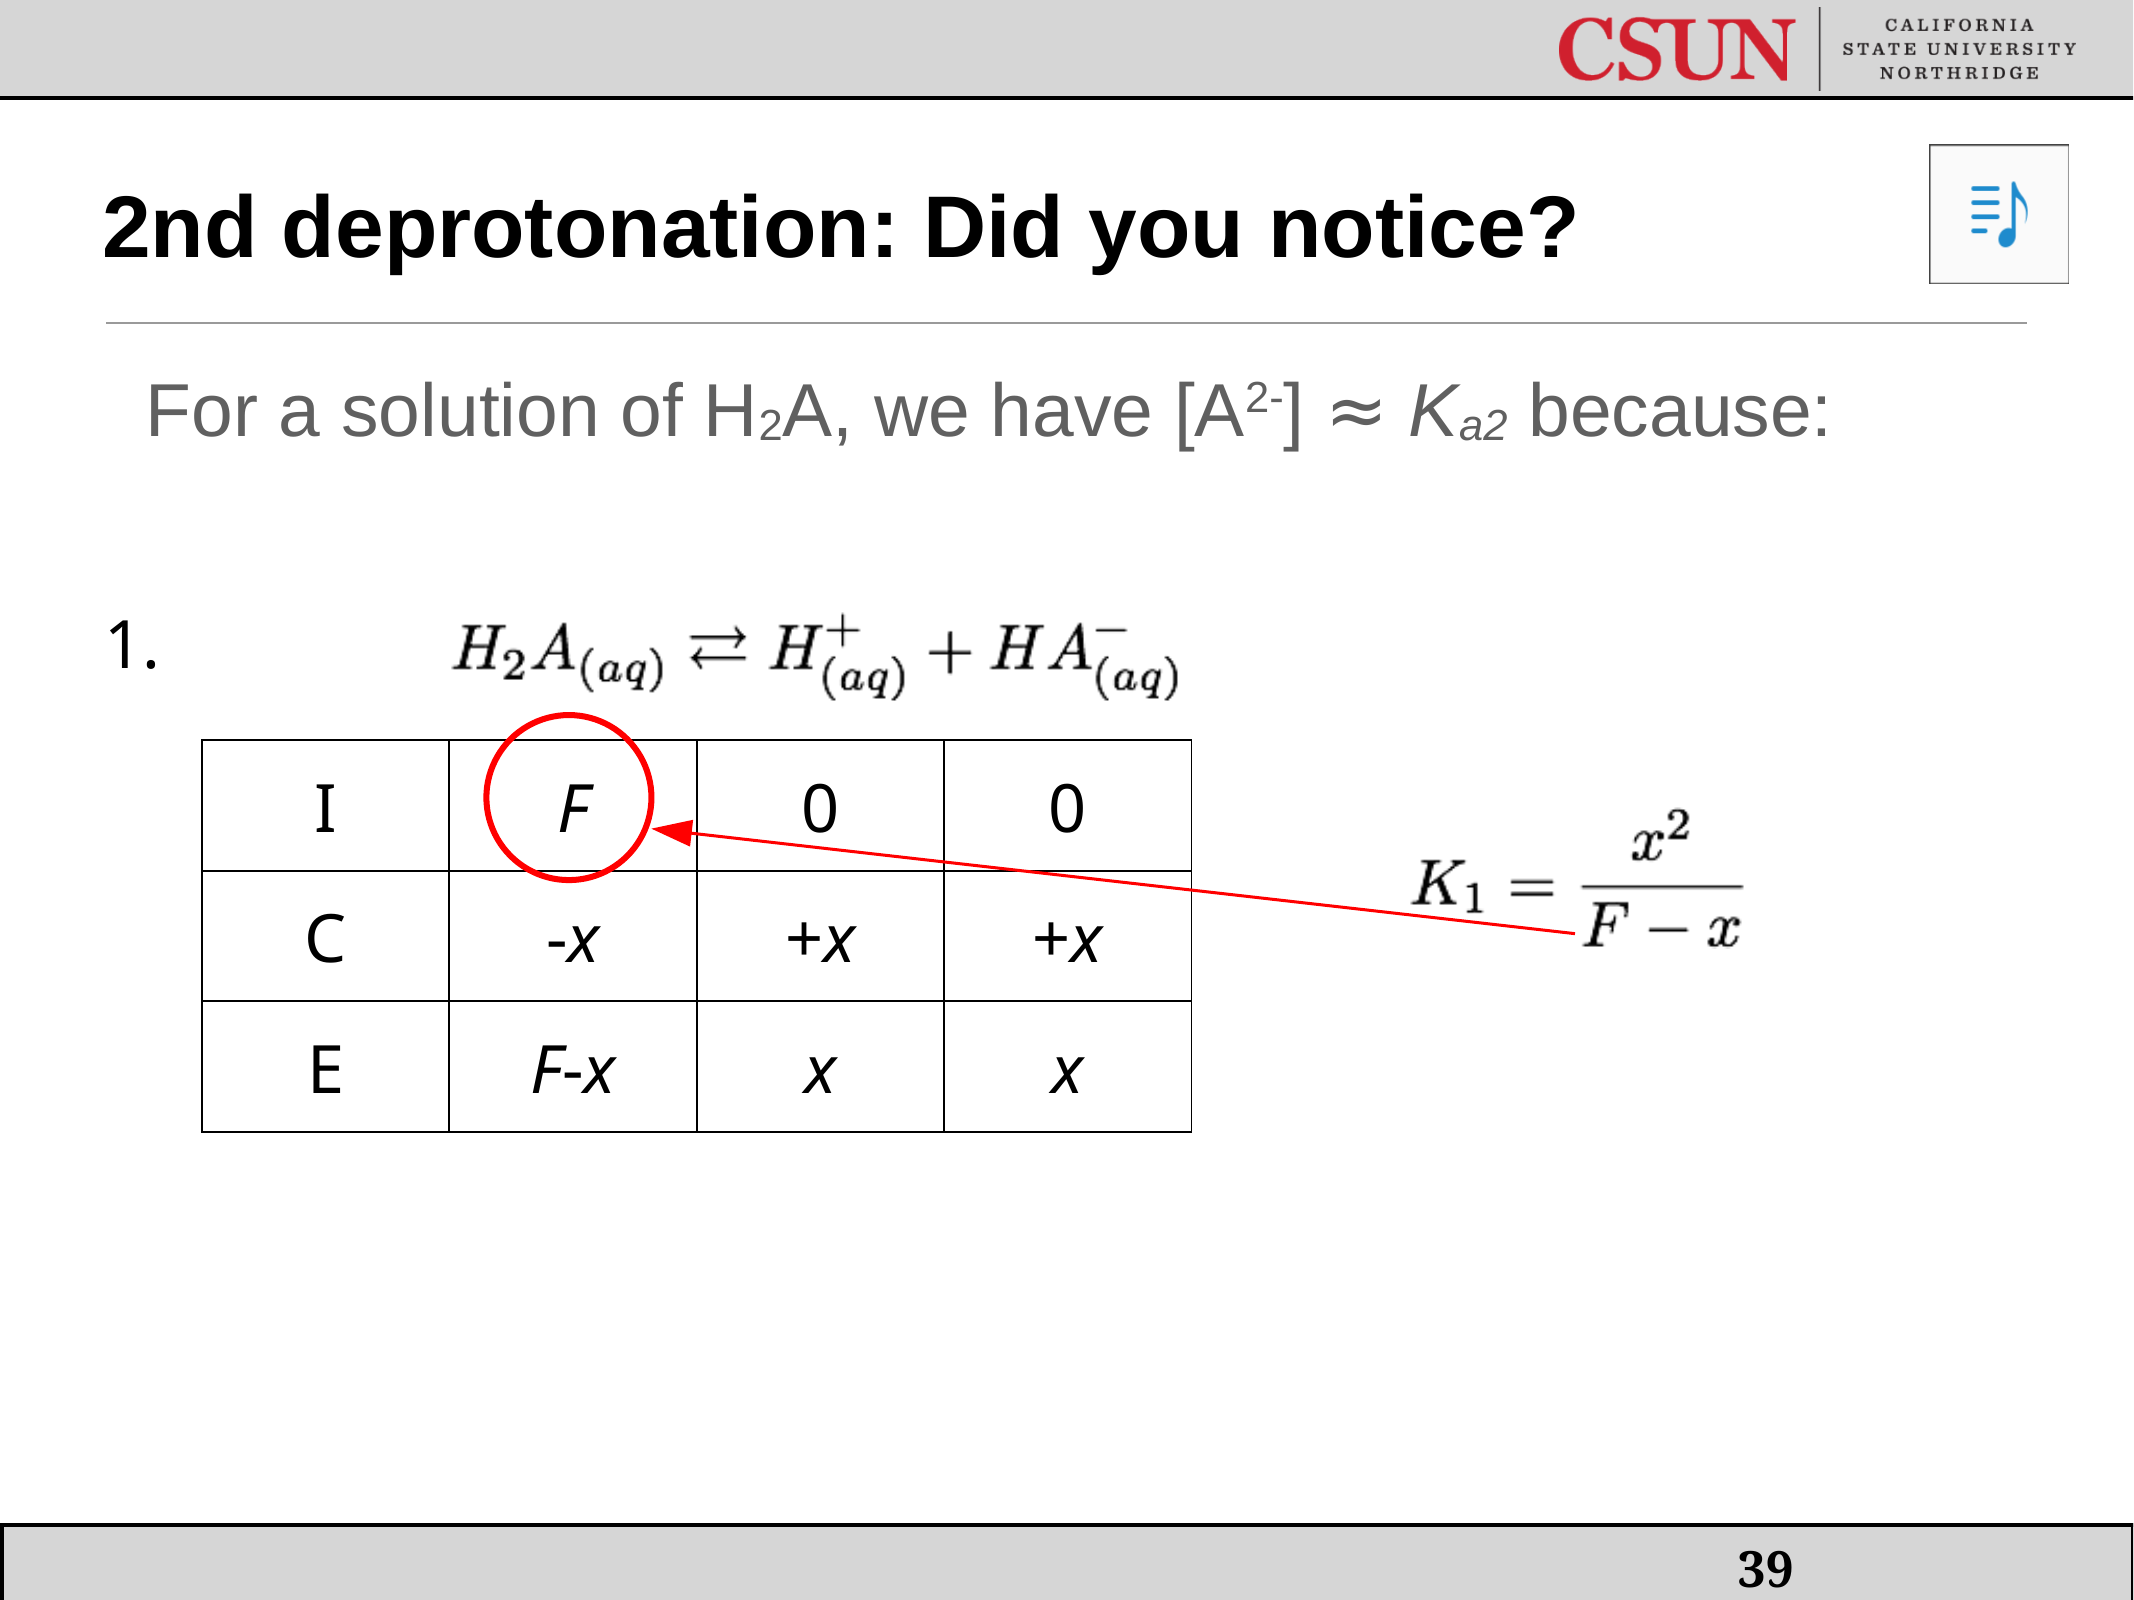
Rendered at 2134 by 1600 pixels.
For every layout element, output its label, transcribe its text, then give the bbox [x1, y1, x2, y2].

table_header F [490, 741, 648, 870]
table_cell x [698, 1002, 943, 1131]
table_header F [616, 741, 696, 870]
table_cell E [203, 1002, 448, 1131]
table_header I [203, 741, 448, 870]
table_header 0 [945, 864, 992, 870]
picture [450, 611, 1182, 703]
table_cell C [203, 872, 448, 1000]
table_header 0 [945, 741, 1191, 870]
text_box 1. [90, 594, 184, 690]
table_cell +x [945, 872, 1191, 1000]
table_cell F-x [450, 1002, 696, 1131]
table_cell +x [1055, 872, 1191, 888]
title 2nd deprotonation: Did you notice? [93, 104, 2040, 284]
list For a solution of H2A, we have [A2-] ≈ Ka2 because: [93, 352, 2040, 495]
table_header F [450, 741, 521, 870]
text_box [1928, 143, 2071, 286]
table_header 0 [698, 741, 943, 860]
table_cell -x [544, 872, 594, 877]
table_header 0 [698, 836, 943, 870]
table_cell +x [698, 872, 943, 1000]
picture [1409, 806, 1746, 949]
table_cell -x [450, 872, 696, 1000]
table_cell x [945, 1002, 1191, 1131]
picture [1559, 7, 2076, 91]
